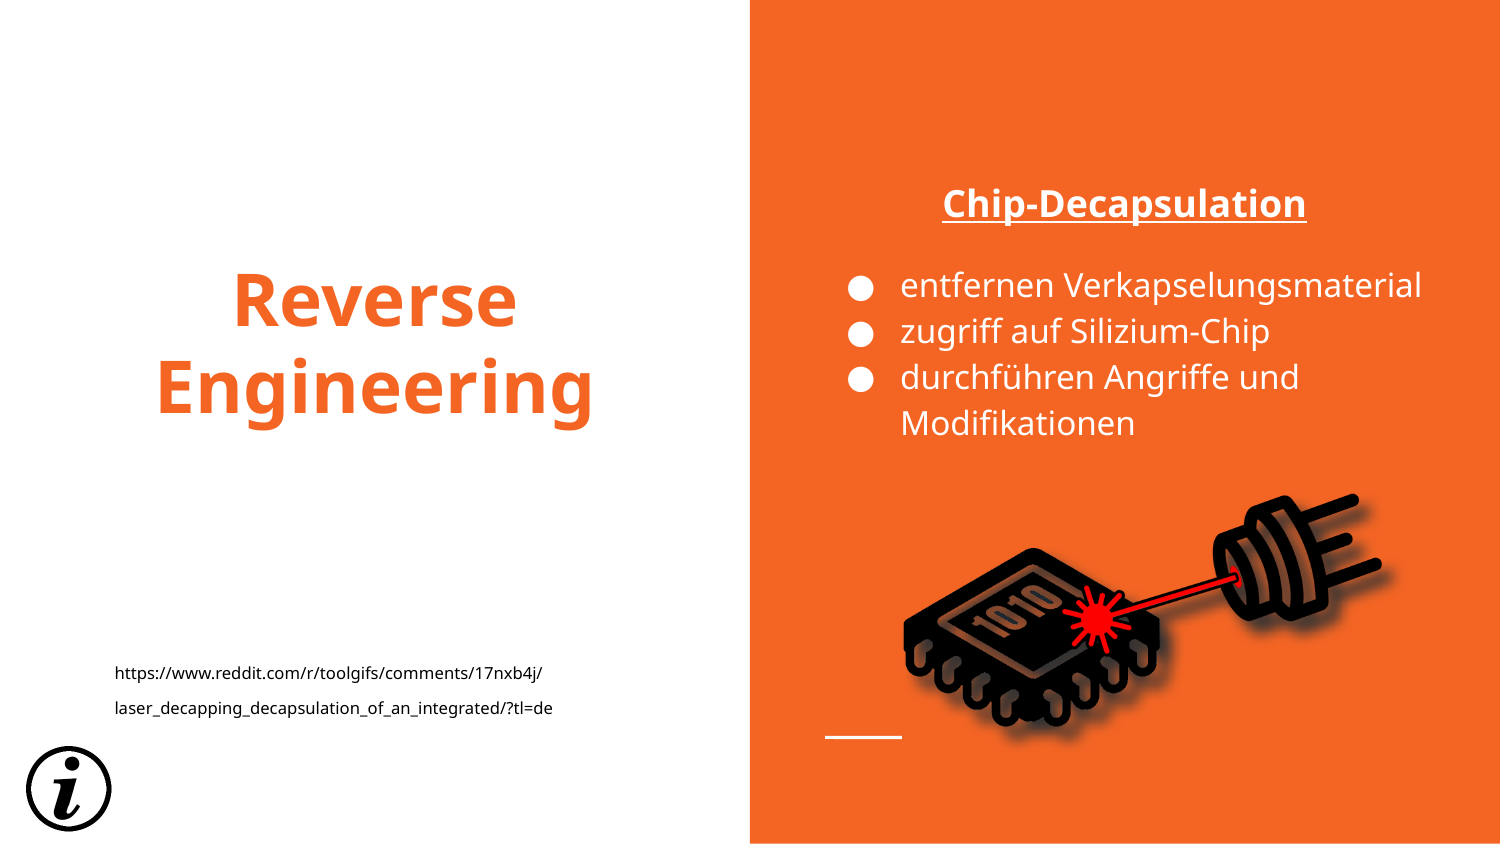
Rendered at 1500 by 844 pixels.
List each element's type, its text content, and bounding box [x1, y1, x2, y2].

picture [18, 738, 119, 839]
list Chip-Decapsulation entfernen Verkapselungsmaterial zugriff auf Silizium-Chip durchführen Angriffe und Modifikationen [810, 59, 1440, 404]
picture [768, 404, 1500, 836]
title Reverse Engineering [0, 227, 750, 444]
text_box https://www.reddit.com/r/toolgifs/comments/17nxb4j/laser_decapping_decapsulation_of_an_integrated/?tl=de [99, 647, 663, 707]
